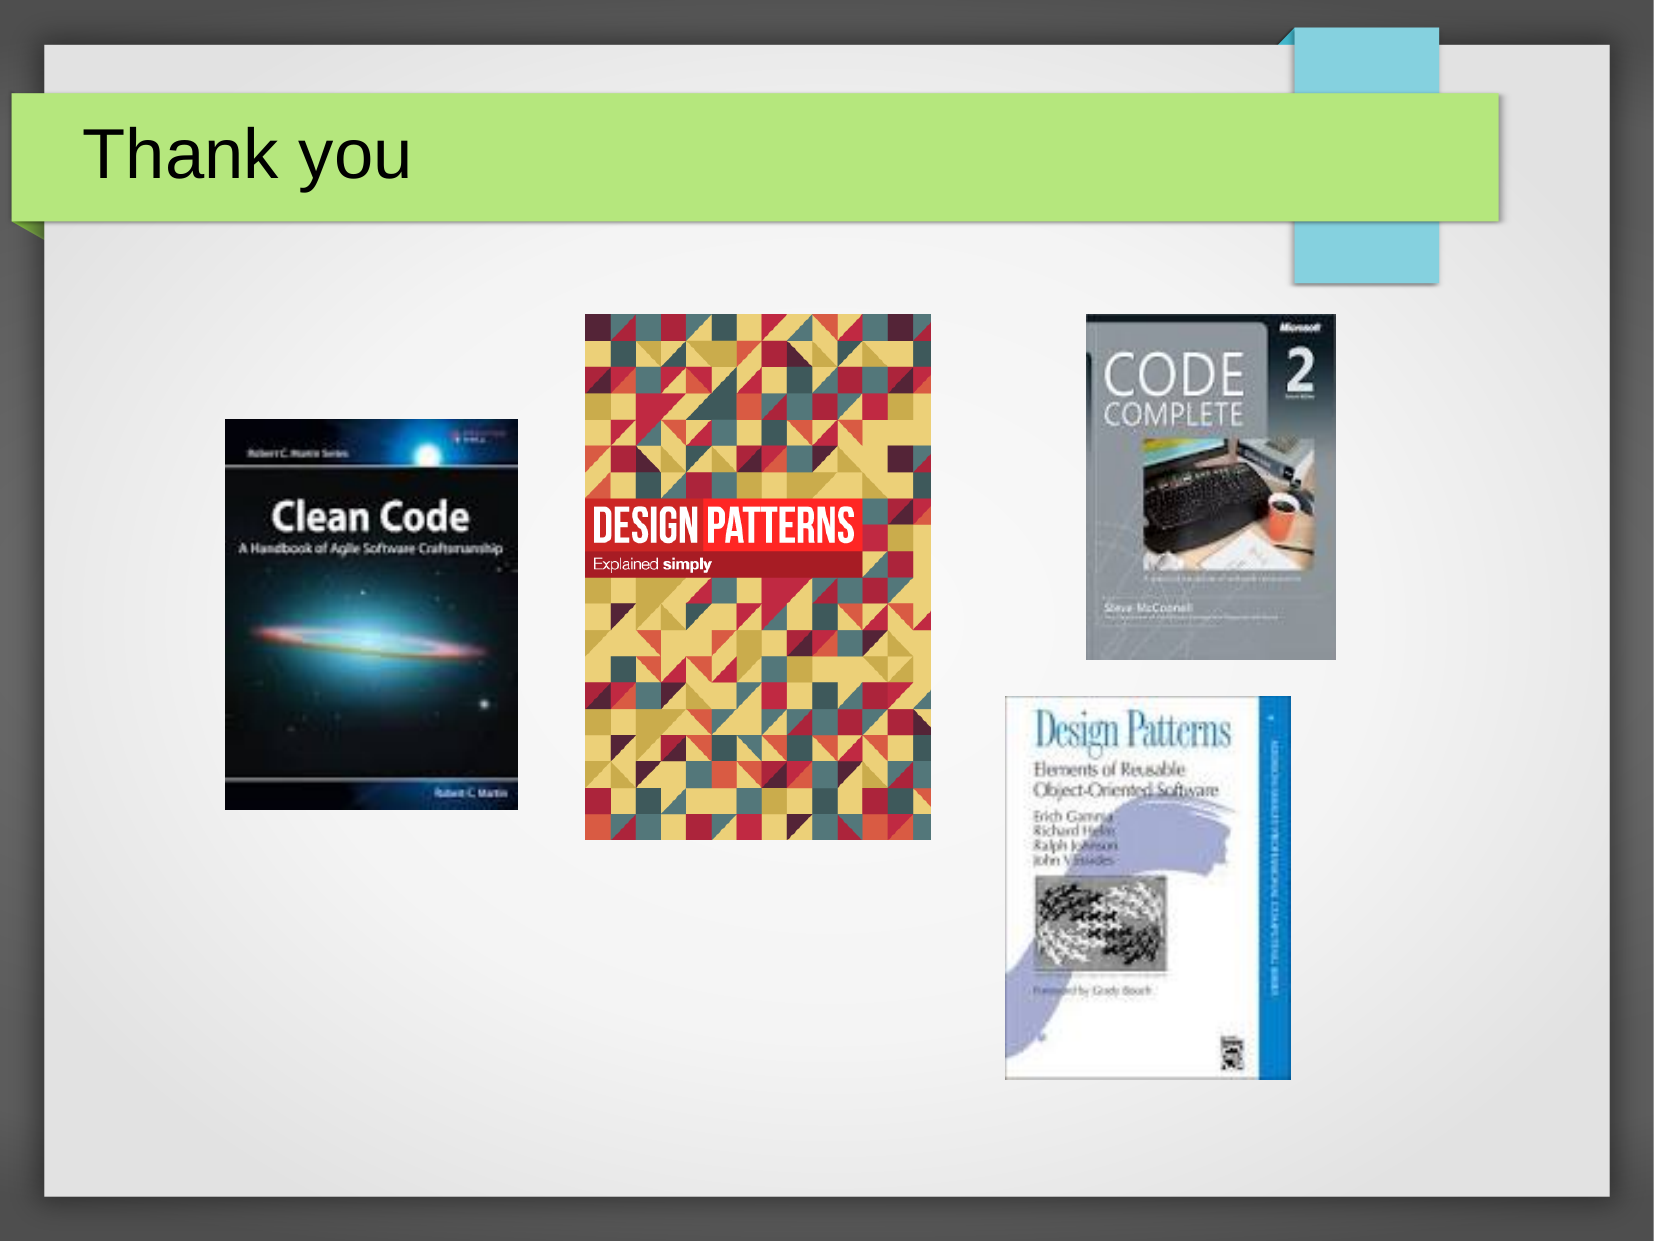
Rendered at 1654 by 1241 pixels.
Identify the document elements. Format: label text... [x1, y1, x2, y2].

title Thank you [82, 94, 1264, 213]
picture [0, 0, 1654, 1241]
